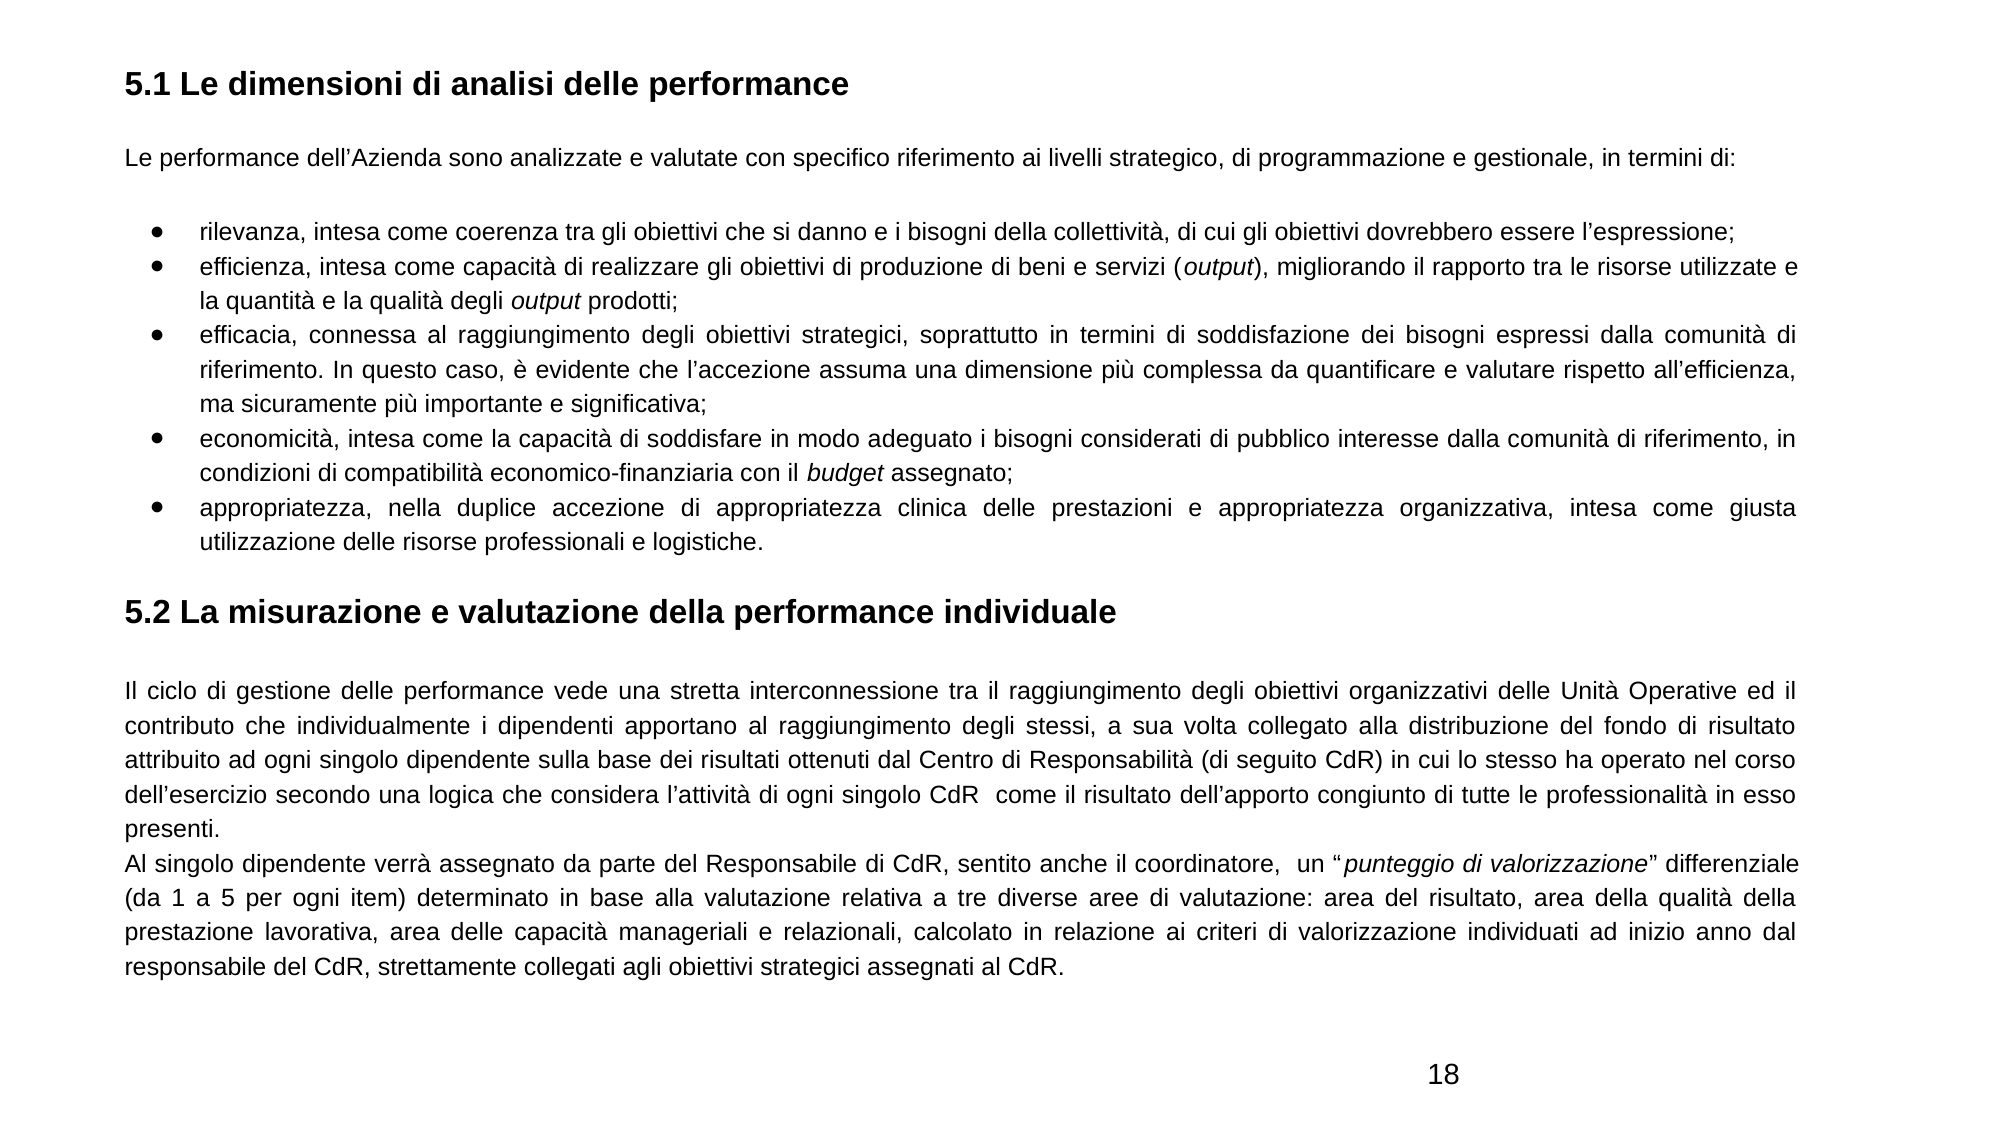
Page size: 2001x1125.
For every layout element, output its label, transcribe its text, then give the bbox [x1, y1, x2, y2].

slide_number <numero> [1412, 1042, 1863, 1103]
text_box 5.1 Le dimensioni di analisi delle performance Le performance dell’Azienda sono analizzate e valutate con specifico riferimento ai livelli strategico, di programmazione e gestionale, in termini di: rilevanza, intesa come coerenza tra gli obiettivi che si danno e i bisogni della collettività, di cui gli obiettivi dovrebbero essere l’espressione; efficienza, intesa come capacità di realizzare gli obiettivi di produzione di beni e servizi (output), migliorando il rapporto tra le risorse utilizzate e la quantità e la qualità degli output prodotti; efficacia, connessa al raggiungimento degli obiettivi strategici, soprattutto in termini di soddisfazione dei bisogni espressi dalla comunità di riferimento. In questo caso, è evidente che l’accezione assuma una dimensione più complessa da quantificare e valutare rispetto all’efficienza, ma sicuramente più importante e significativa; economicità, intesa come la capacità di soddisfare in modo adeguato i bisogni considerati di pubblico interesse dalla comunità di riferimento, in condizioni di compatibilità economico-finanziaria con il budget assegnato; appropriatezza, nella duplice accezione di appropriatezza clinica delle prestazioni e appropriatezza organizzativa, intesa come giusta utilizzazione delle risorse professionali e logistiche. 5.2 La misurazione e valutazione della performance individuale Il ciclo di gestione delle performance vede una stretta interconnessione tra il raggiungimento degli obiettivi organizzativi delle Unità Operative ed il contributo che individualmente i dipendenti apportano al raggiungimento degli stessi, a sua volta collegato alla distribuzione del fondo di risultato attribuito ad ogni singolo dipendente sulla base dei risultati ottenuti dal Centro di Responsabilità (di seguito CdR) in cui lo stesso ha operato nel corso dell’esercizio secondo una logica che considera l’attività di ogni singolo CdR come il risultato dell’apporto congiunto di tutte le professionalità in esso presenti. Al singolo dipendente verrà assegnato da parte del Responsabile di CdR, sentito anche il coordinatore, un “punteggio di valorizzazione” differenziale (da 1 a 5 per ogni item) determinato in base alla valutazione relativa a tre diverse aree di valutazione: area del risultato, area della qualità della prestazione lavorativa, area delle capacità manageriali e relazionali, calcolato in relazione ai criteri di valorizzazione individuati ad inizio anno dal responsabile del CdR, strettamente collegati agli obiettivi strategici assegnati al CdR. [109, 46, 1816, 1031]
